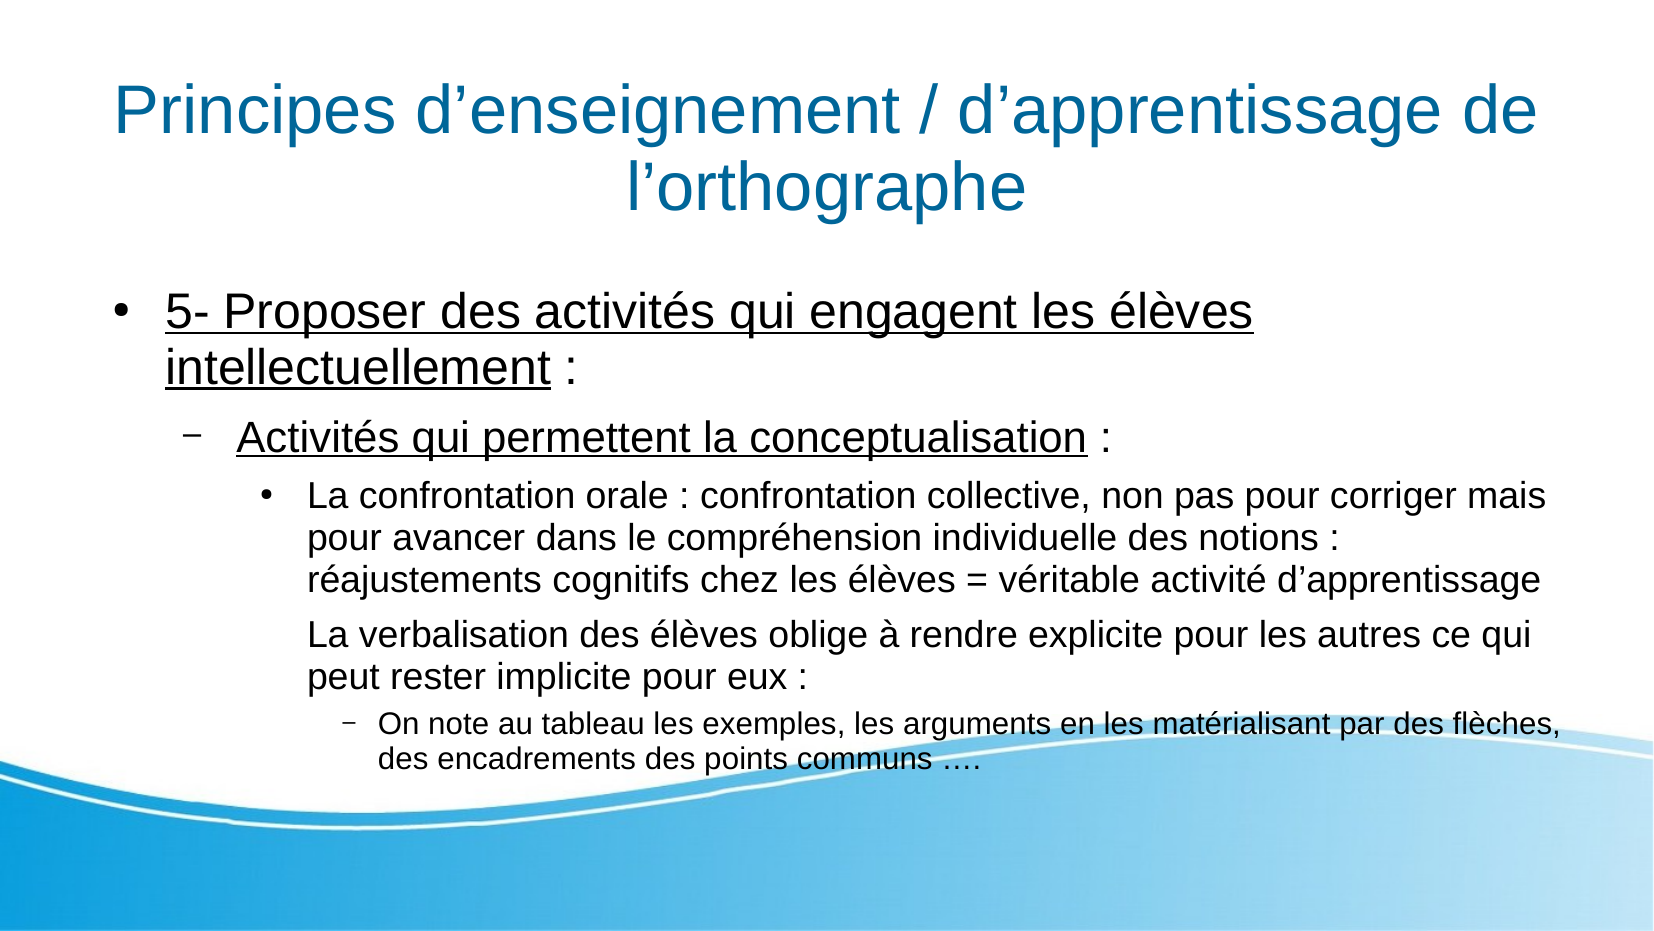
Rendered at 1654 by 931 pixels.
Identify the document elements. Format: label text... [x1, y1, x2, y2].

picture [0, 714, 1654, 931]
title Principes d’enseignement / d’apprentissage de l’orthographe [82, 70, 1571, 227]
list 5- Proposer des activités qui engagent les élèves intellectuellement : Activités qui permettent la conceptualisation : La confrontation orale : confrontation collective, non pas pour corriger mais pour avancer dans le compréhension individuelle des notions : réajustements cognitifs chez les élèves = véritable activité d’apprentissage La verbalisation des élèves oblige à rendre explicite pour les autres ce qui peut rester implicite pour eux : On note au tableau les exemples, les arguments en les matérialisant par des flèches, des encadrements des points communs …. [94, 283, 1583, 875]
